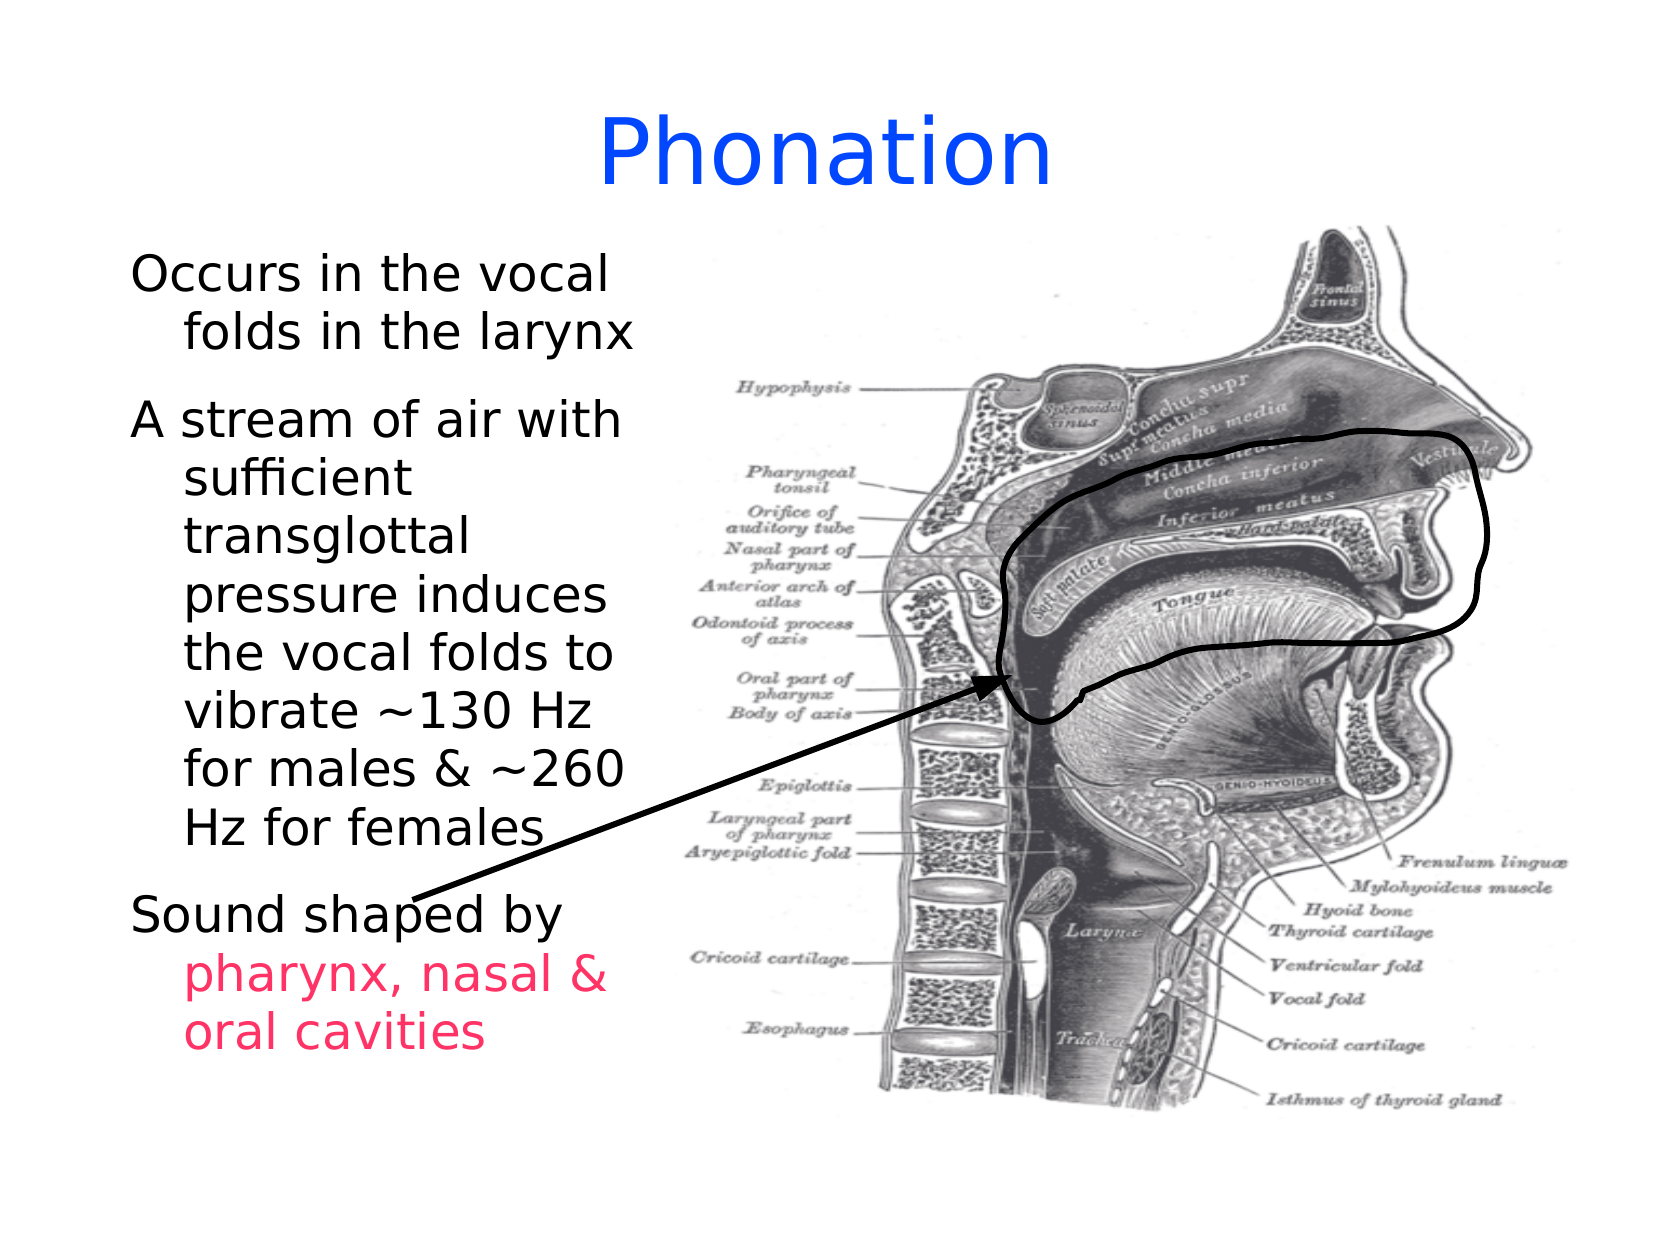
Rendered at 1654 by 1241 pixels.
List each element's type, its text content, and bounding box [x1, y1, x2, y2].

picture [675, 224, 1576, 1119]
picture [1002, 434, 1484, 718]
list Occurs in the vocal folds in the larynx A stream of air with sufficient transglottal pressure induces the vocal folds to vibrate ~130 Hz for males & ~260 Hz for females Sound shaped by pharynx, nasal & oral cavities [112, 245, 668, 1039]
title Phonation [82, 56, 1571, 250]
